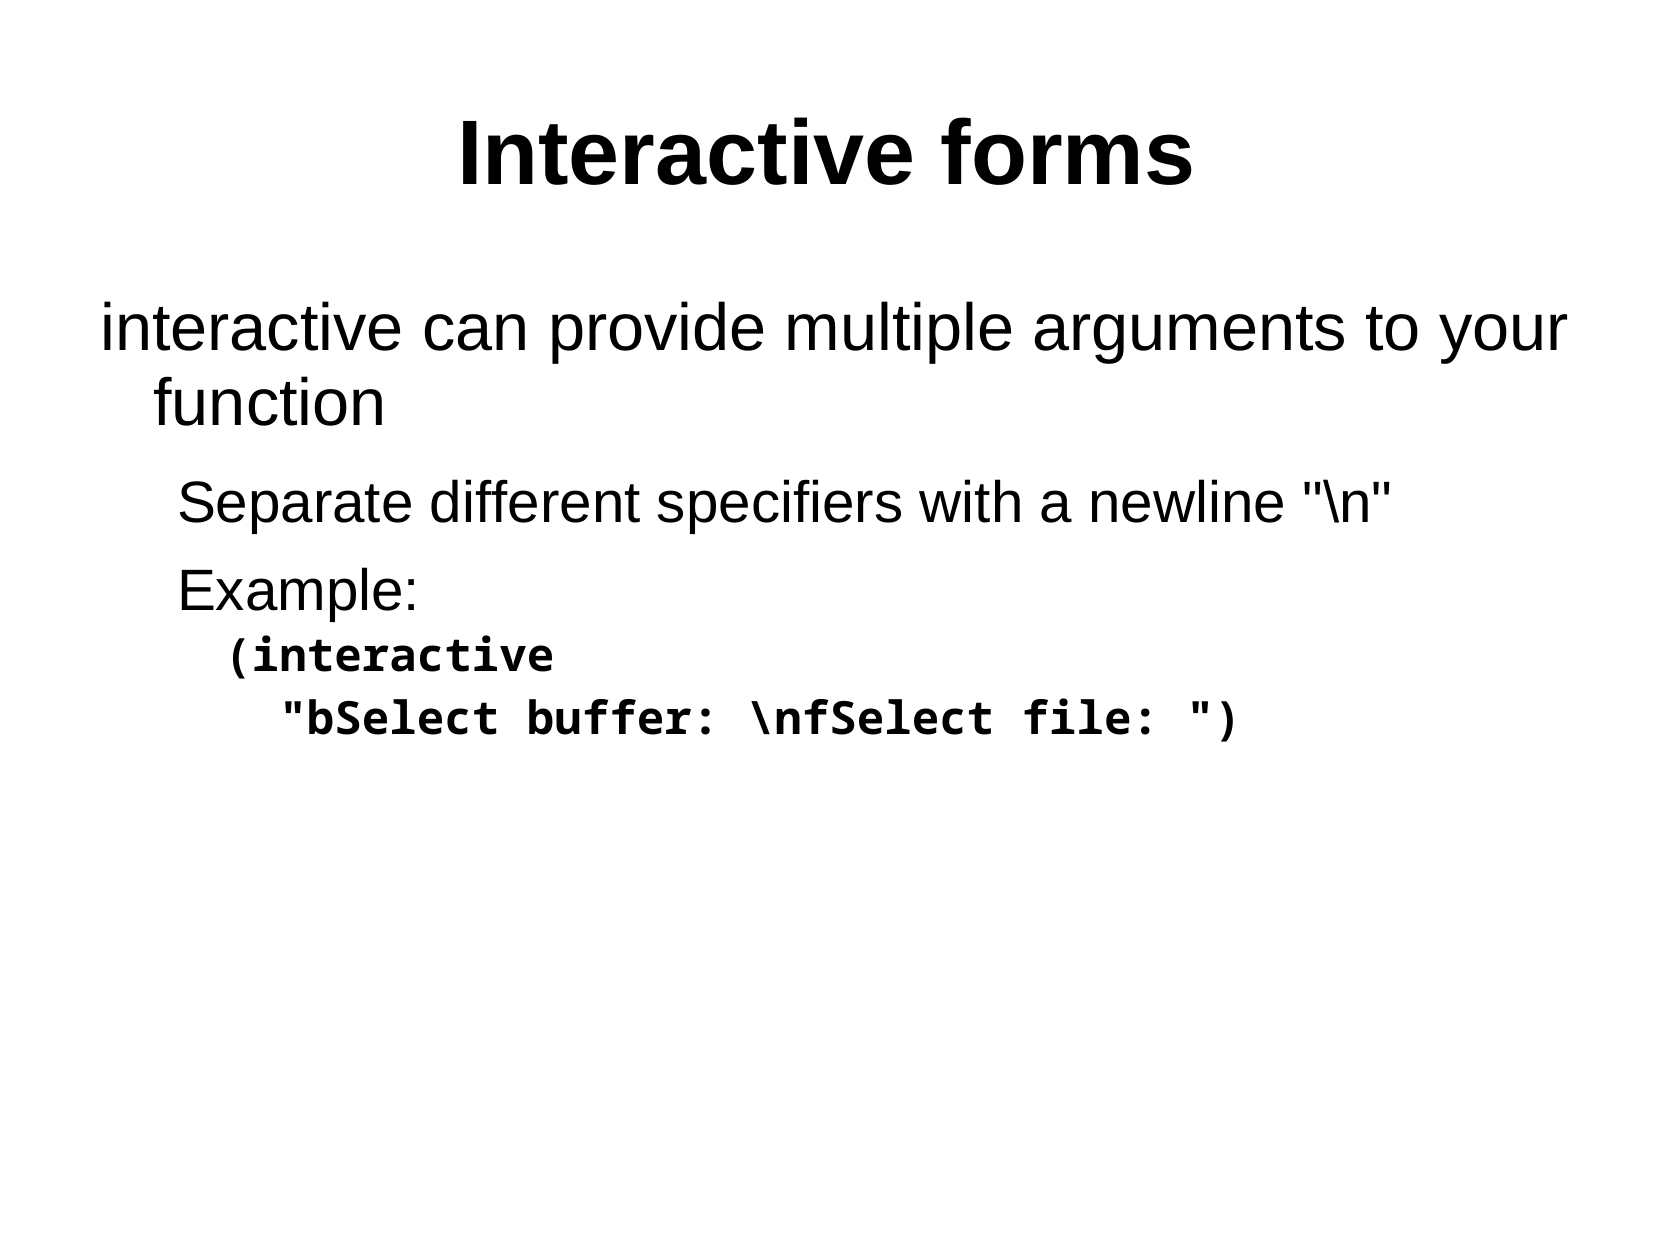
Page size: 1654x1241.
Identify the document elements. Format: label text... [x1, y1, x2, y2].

title Interactive forms [82, 56, 1571, 250]
list interactive can provide multiple arguments to your function Separate different specifiers with a newline "\n" Example: (interactive "bSelect buffer: \nfSelect file: ") [82, 290, 1571, 1094]
